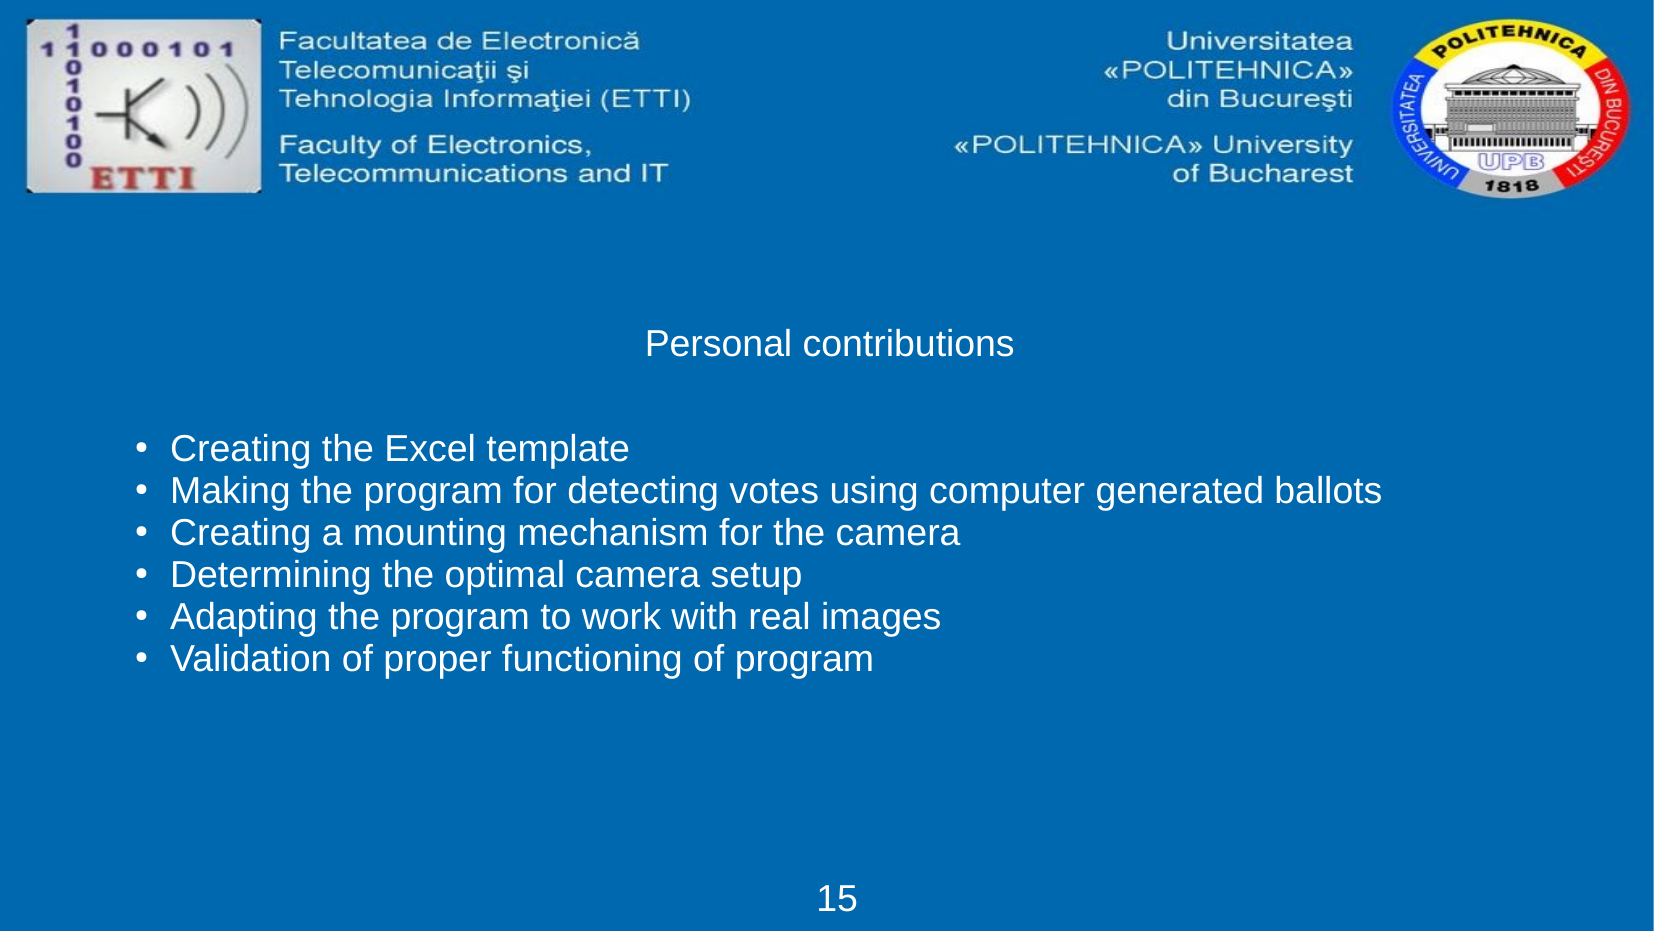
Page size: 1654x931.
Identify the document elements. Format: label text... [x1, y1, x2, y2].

text_box Creating the Excel template Making the program for detecting votes using computer generated ballots Creating a mounting mechanism for the camera Determining the optimal camera setup Adapting the program to work with real images Validation of proper functioning of program [120, 420, 1419, 687]
text_box 15 [801, 870, 873, 931]
picture [0, 0, 1654, 931]
text_box Personal contributions [630, 315, 1030, 372]
